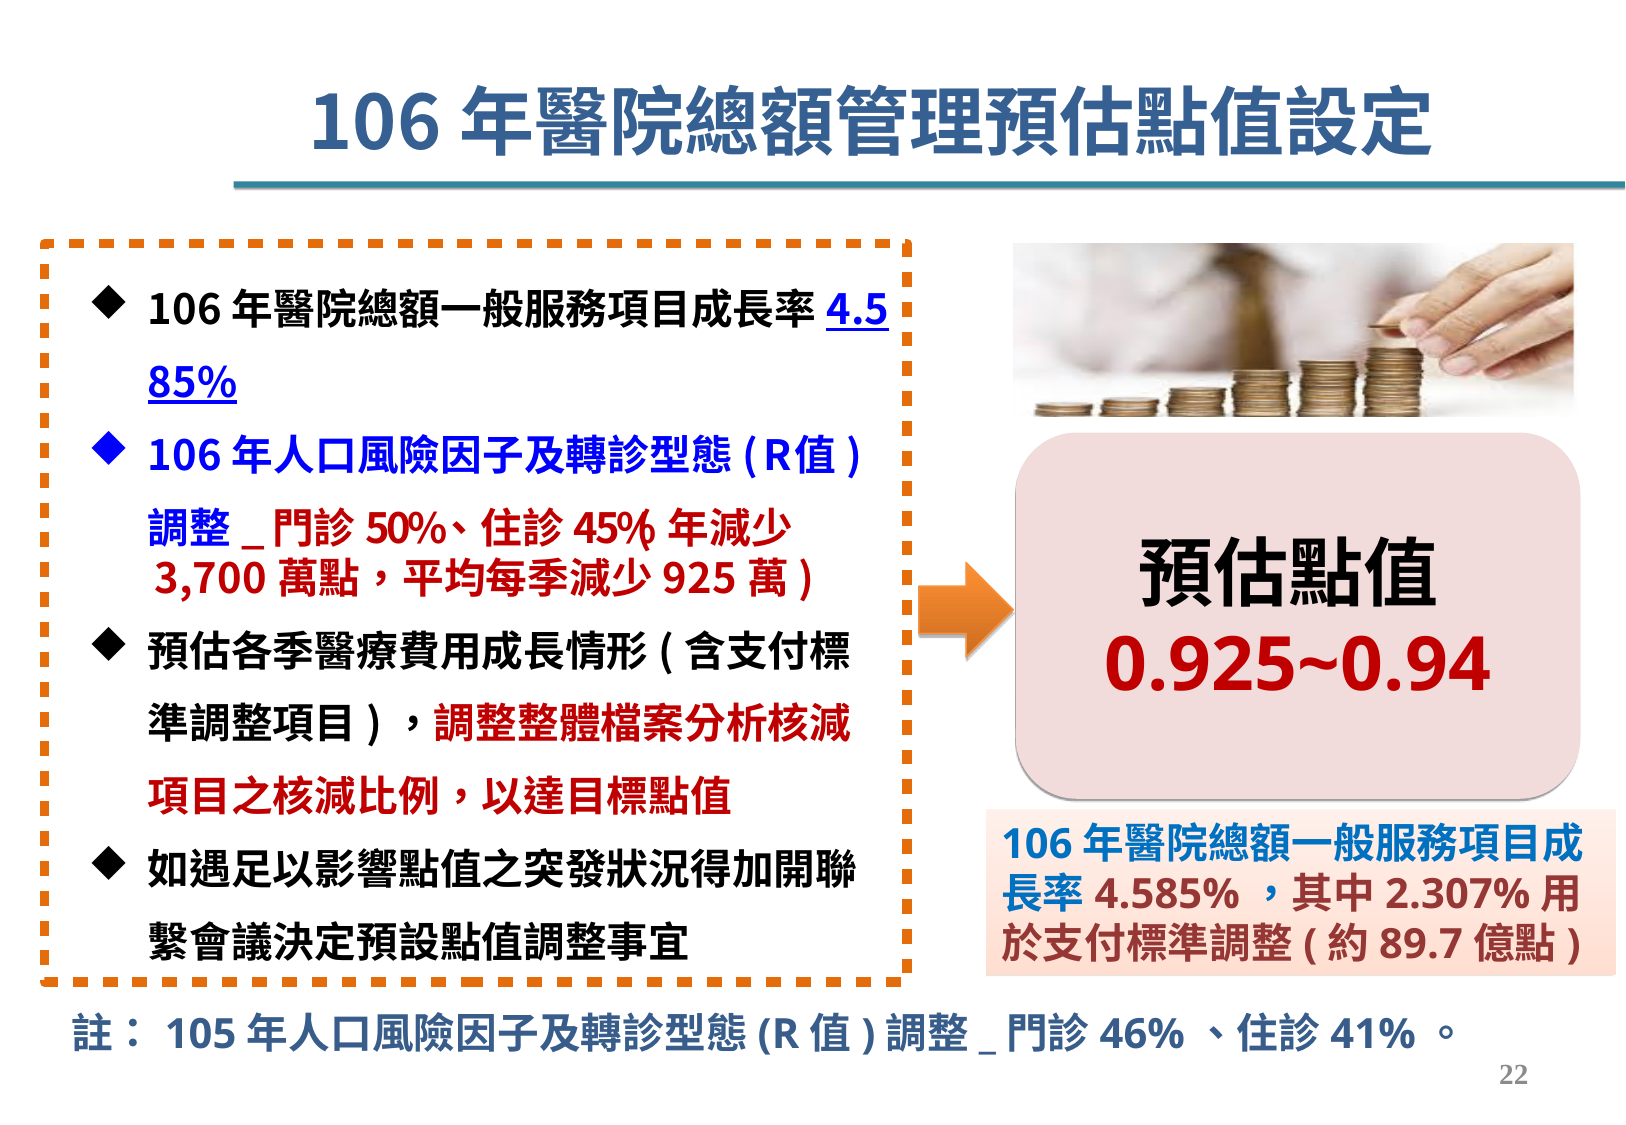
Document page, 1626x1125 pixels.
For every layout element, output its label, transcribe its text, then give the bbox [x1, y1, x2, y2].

text_box 預估點值0.925~0.94 [1015, 432, 1581, 799]
slide_number <編號> [1164, 1042, 1544, 1103]
picture [1013, 243, 1578, 417]
title 106年醫院總額管理預估點值設定 [186, 42, 1557, 197]
text_box 註：105年人口風險因子及轉診型態(R值)調整_門診46%、住診41%。 [56, 999, 1486, 1065]
list 106年醫院總額一般服務項目成長率4.585% 106年人口風險因子及轉診型態(R值)調整_門診50%、住診45%(年減少 3,700萬點，平均每季減少925萬) 預估各季醫療費用成長情形(含支付標準調整項目)，調整整體檔案分析核減項目之核減比例，以達目標點值 如遇足以影響點值之突發狀況得加開聯繫會議決定預設點值調整事宜 [44, 243, 907, 983]
text_box [918, 562, 1014, 657]
text_box 106年醫院總額一般服務項目成長率4.585%，其中2.307%用於支付標準調整(約89.7億點) [986, 809, 1616, 975]
